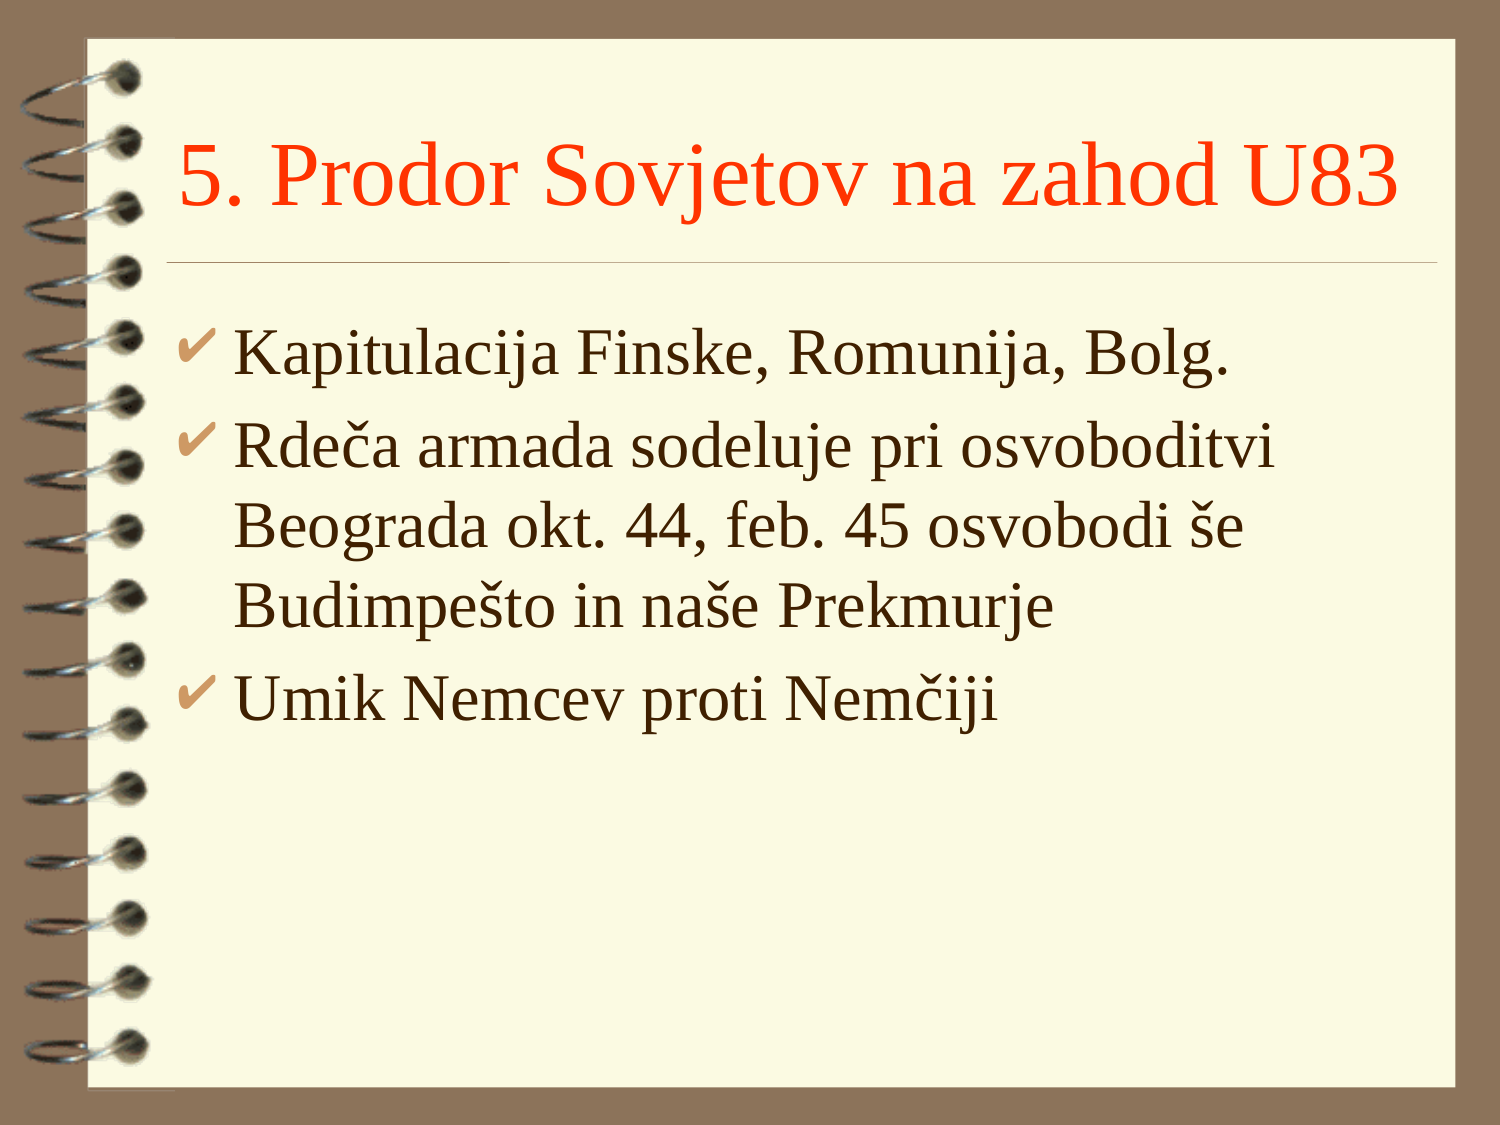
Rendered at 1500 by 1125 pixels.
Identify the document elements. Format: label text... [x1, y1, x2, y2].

title 5. Prodor Sovjetov na zahod U83 [162, 75, 1438, 263]
list Kapitulacija Finske, Romunija, Bolg. Rdeča armada sodeluje pri osvoboditvi Beograda okt. 44, feb. 45 osvobodi še Budimpešto in naše Prekmurje Umik Nemcev proti Nemčiji [162, 299, 1438, 975]
picture [0, 0, 175, 1125]
